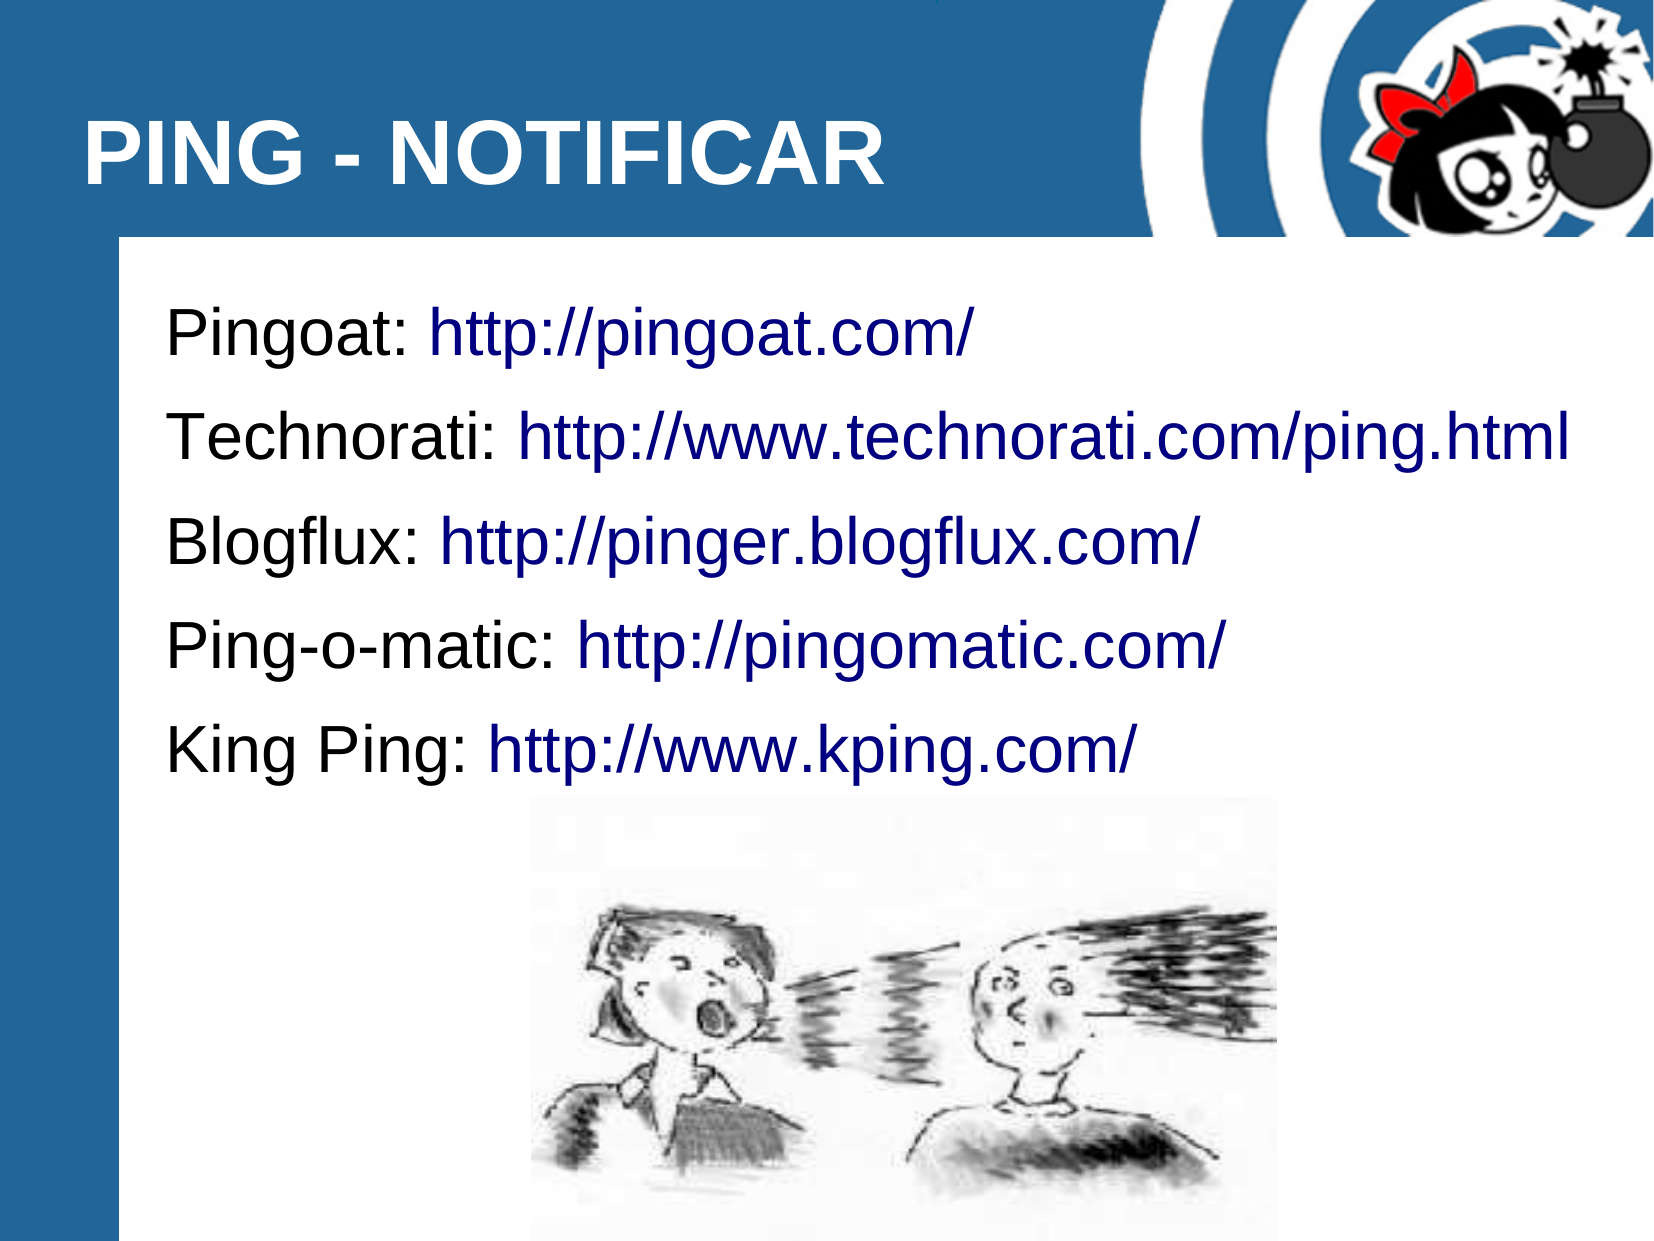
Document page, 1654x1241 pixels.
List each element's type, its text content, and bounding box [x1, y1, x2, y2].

picture [0, 0, 1654, 1241]
title PING - NOTIFICAR [82, 49, 1571, 257]
list Pingoat: http://pingoat.com/ Technorati: http://www.technorati.com/ping.html Blogflux: http://pinger.blogflux.com/ Ping-o-matic: http://pingomatic.com/ King Ping: http://www.kping.com/ [147, 295, 1636, 1099]
picture [531, 797, 1277, 1241]
